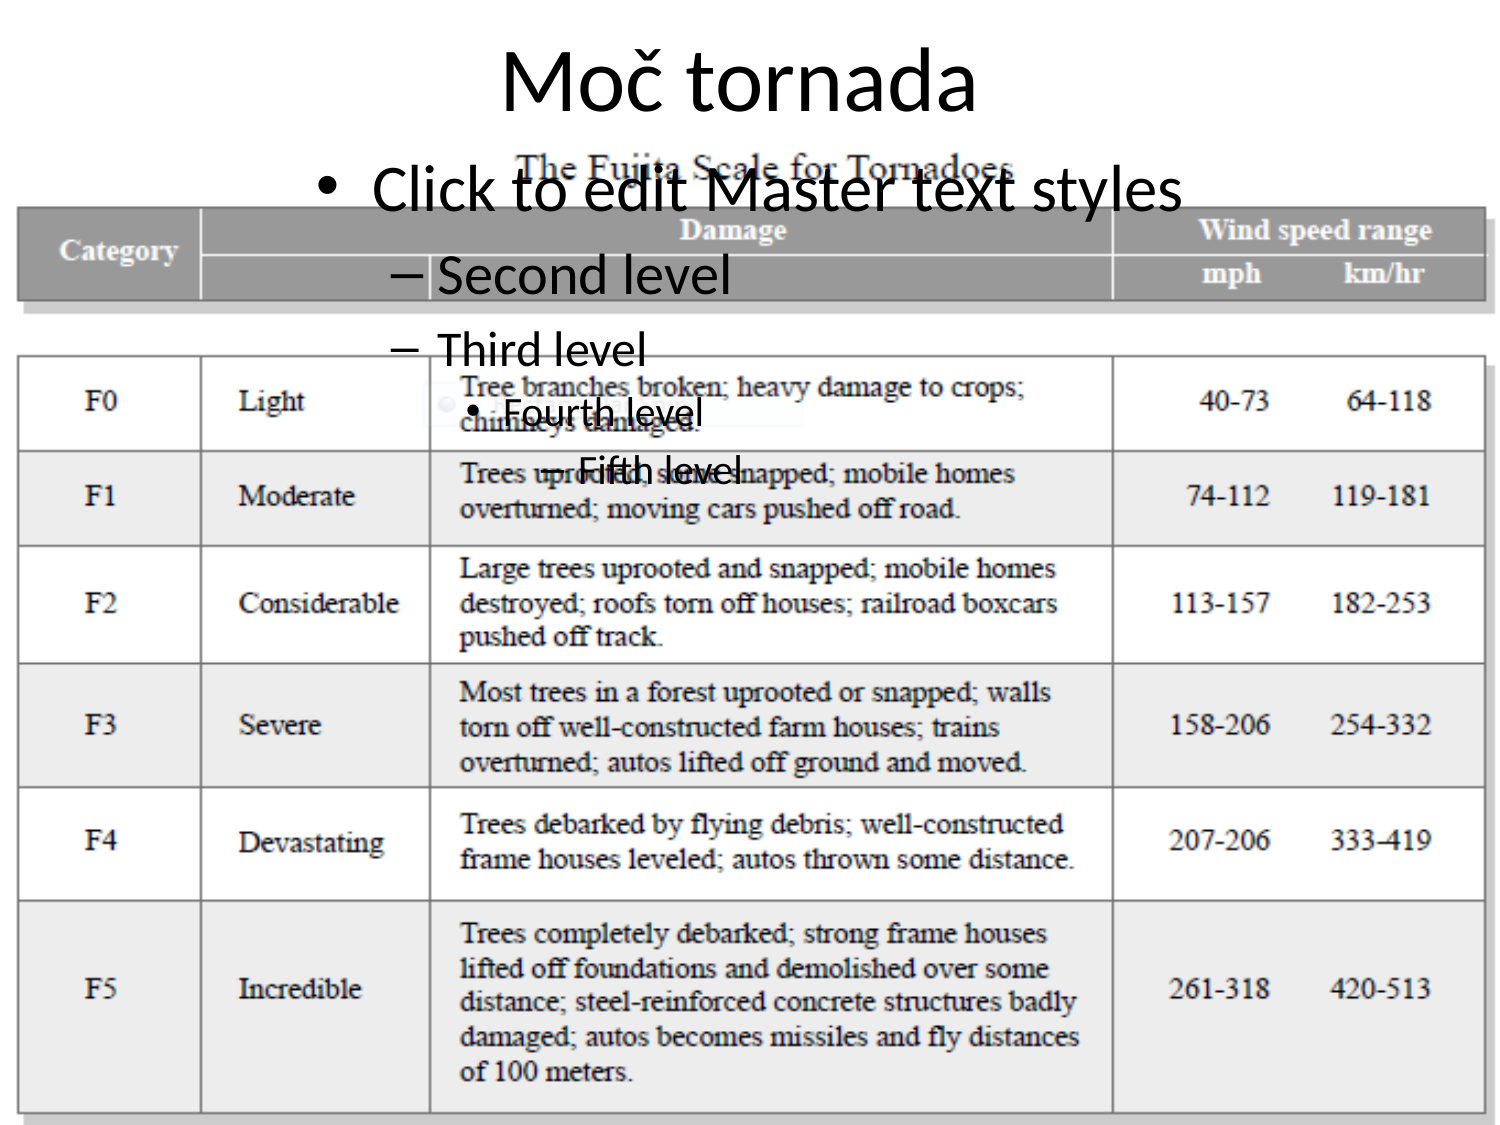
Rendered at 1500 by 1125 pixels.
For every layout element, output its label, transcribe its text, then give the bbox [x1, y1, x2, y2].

picture [0, 137, 1500, 1125]
title Moč tornada [64, 0, 1415, 137]
